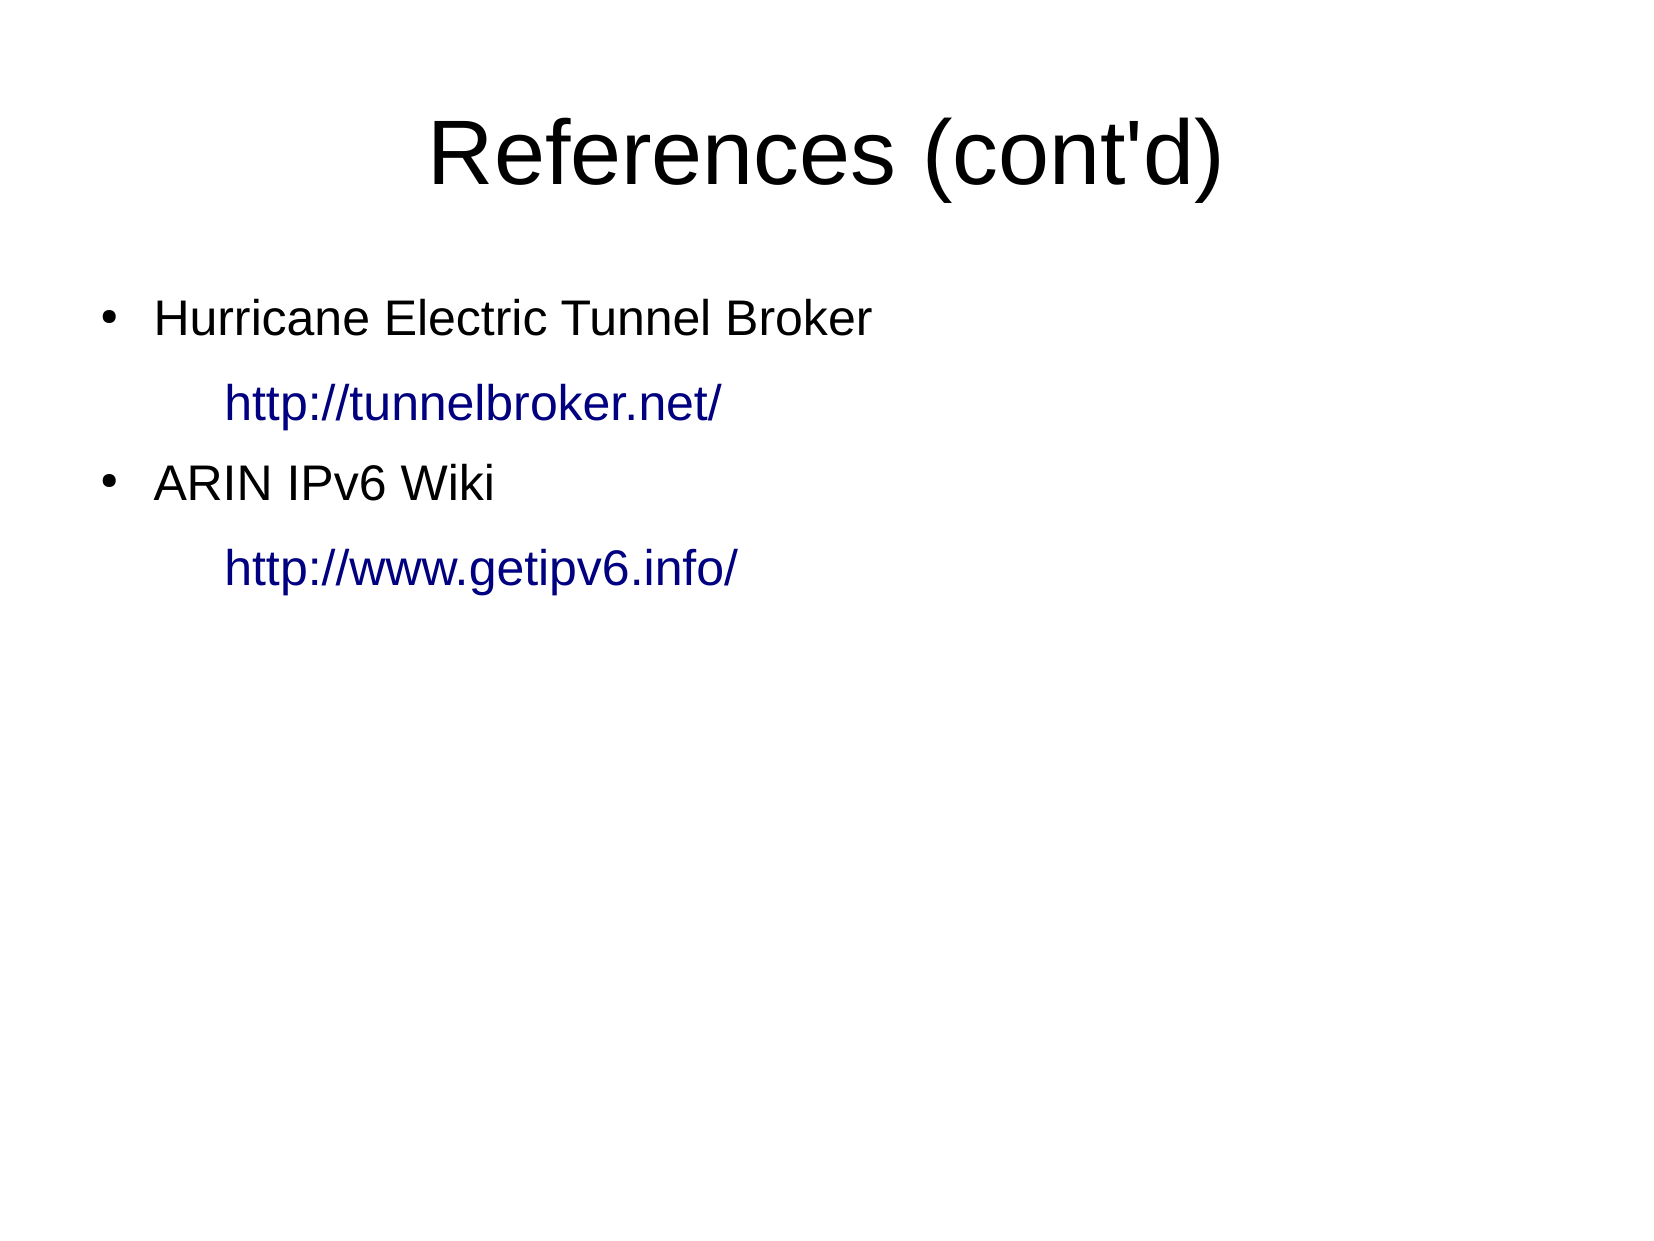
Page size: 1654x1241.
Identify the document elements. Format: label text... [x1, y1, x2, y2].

list Hurricane Electric Tunnel Broker http://tunnelbroker.net/ ARIN IPv6 Wiki http://www.getipv6.info/ [82, 290, 1571, 1094]
title References (cont'd) [82, 56, 1571, 250]
